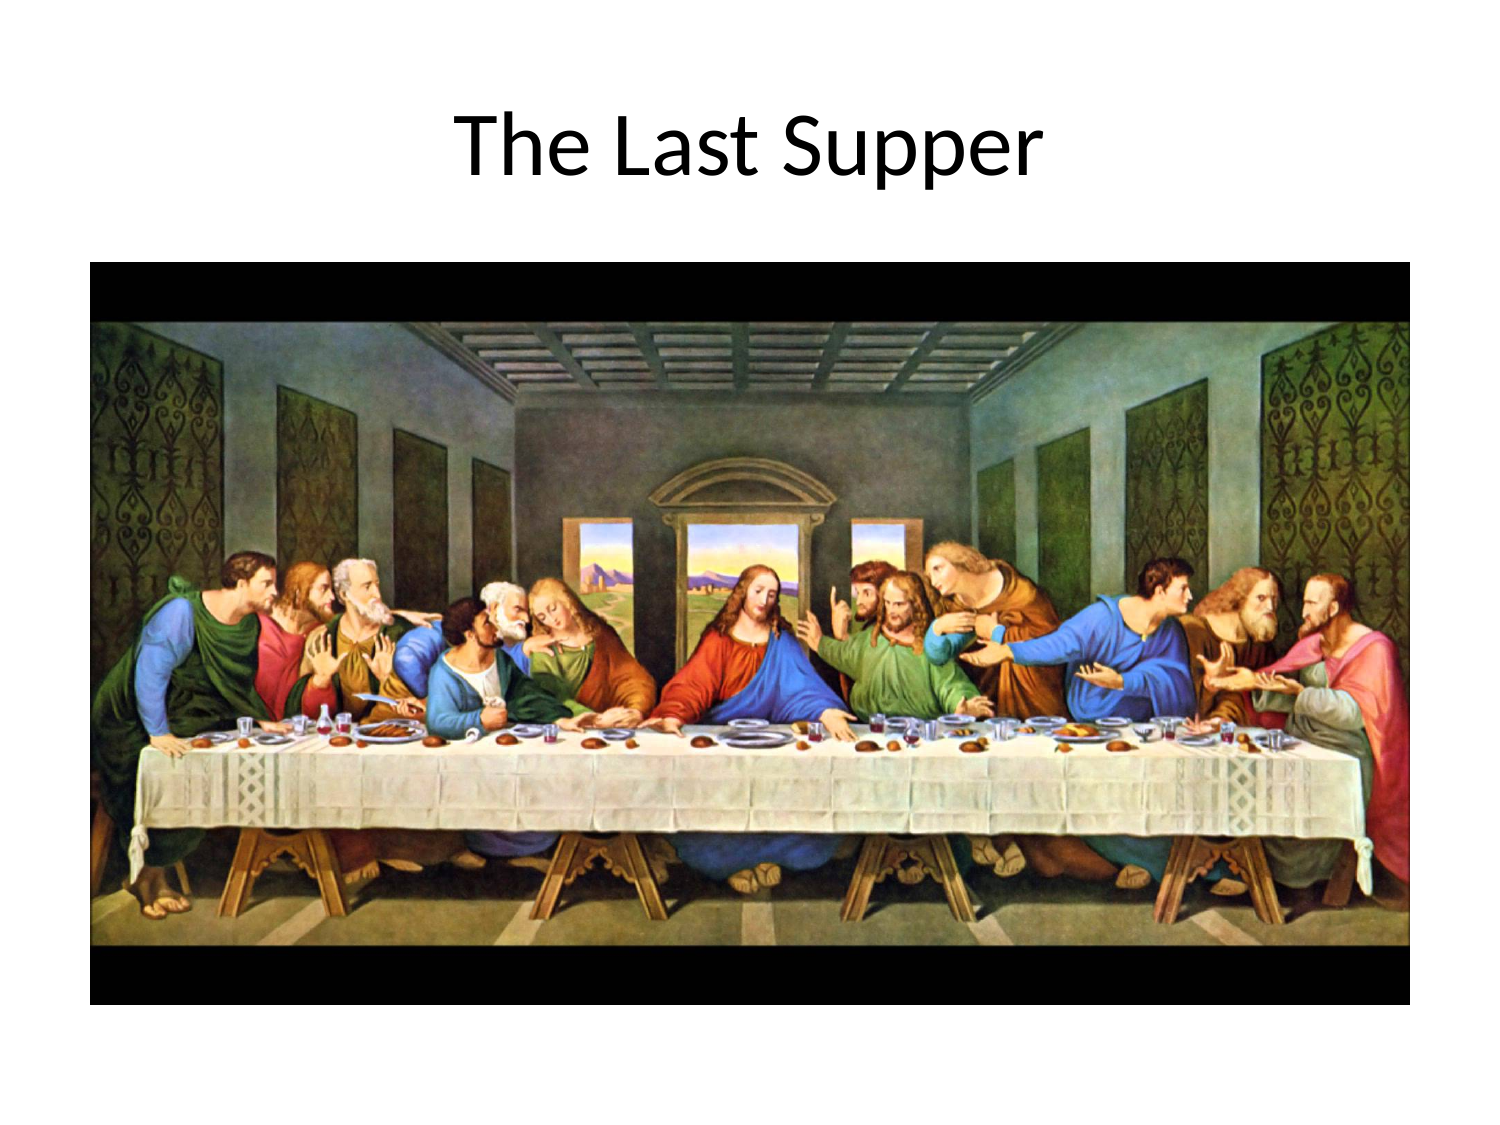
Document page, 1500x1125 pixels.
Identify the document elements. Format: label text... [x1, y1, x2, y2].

title The Last Supper [75, 45, 1425, 233]
picture [90, 262, 1410, 1005]
